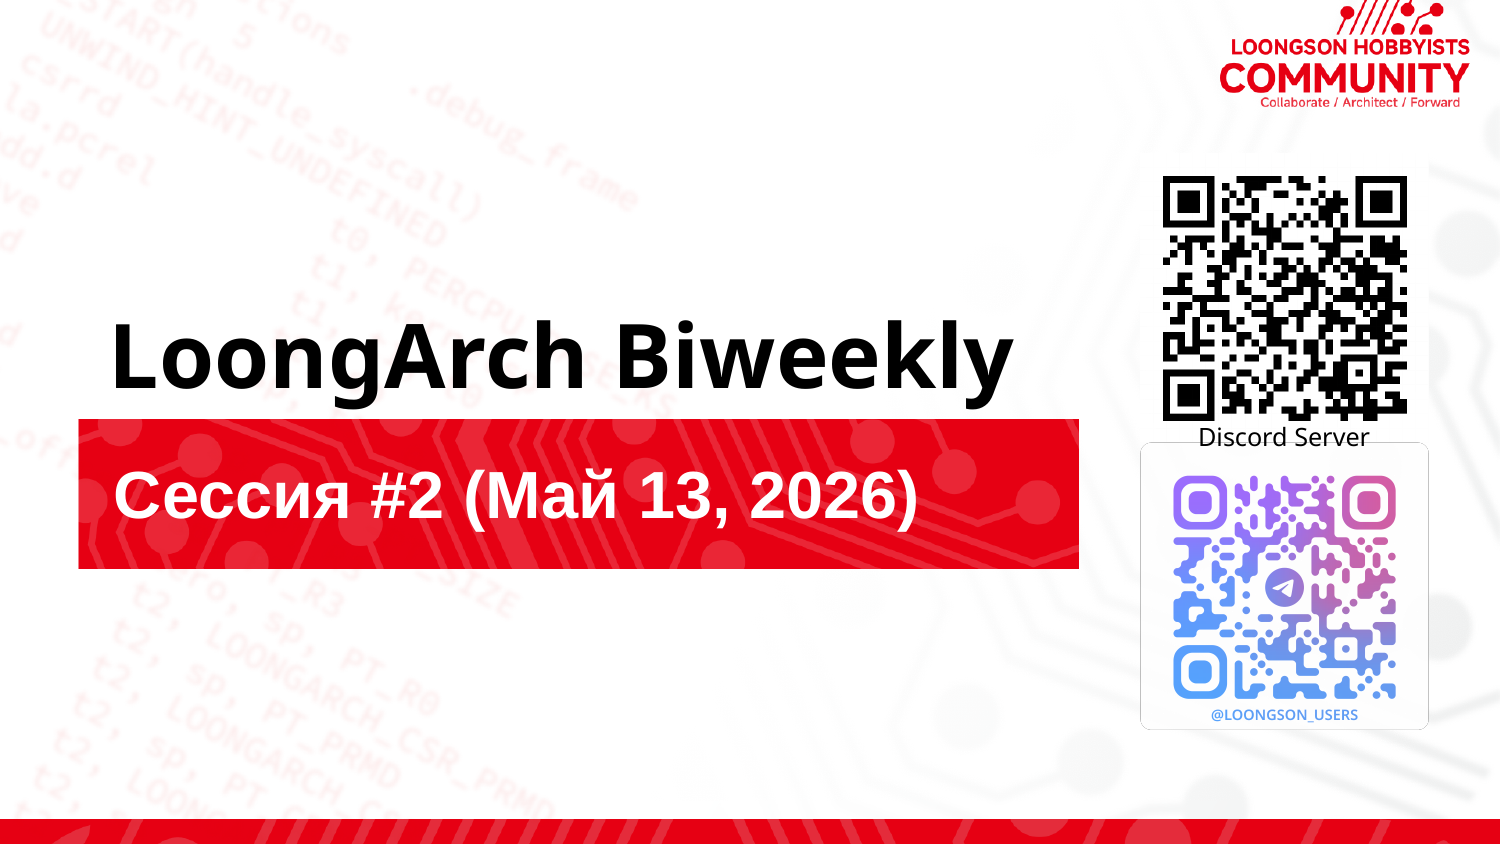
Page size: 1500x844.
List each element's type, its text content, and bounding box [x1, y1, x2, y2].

text_box Discord Server [1170, 408, 1398, 464]
title LoongArch Biweekly [93, 275, 1140, 422]
picture [0, 0, 1500, 844]
subtitle Сессия #2 (Май 13, 2026) [99, 436, 1027, 542]
